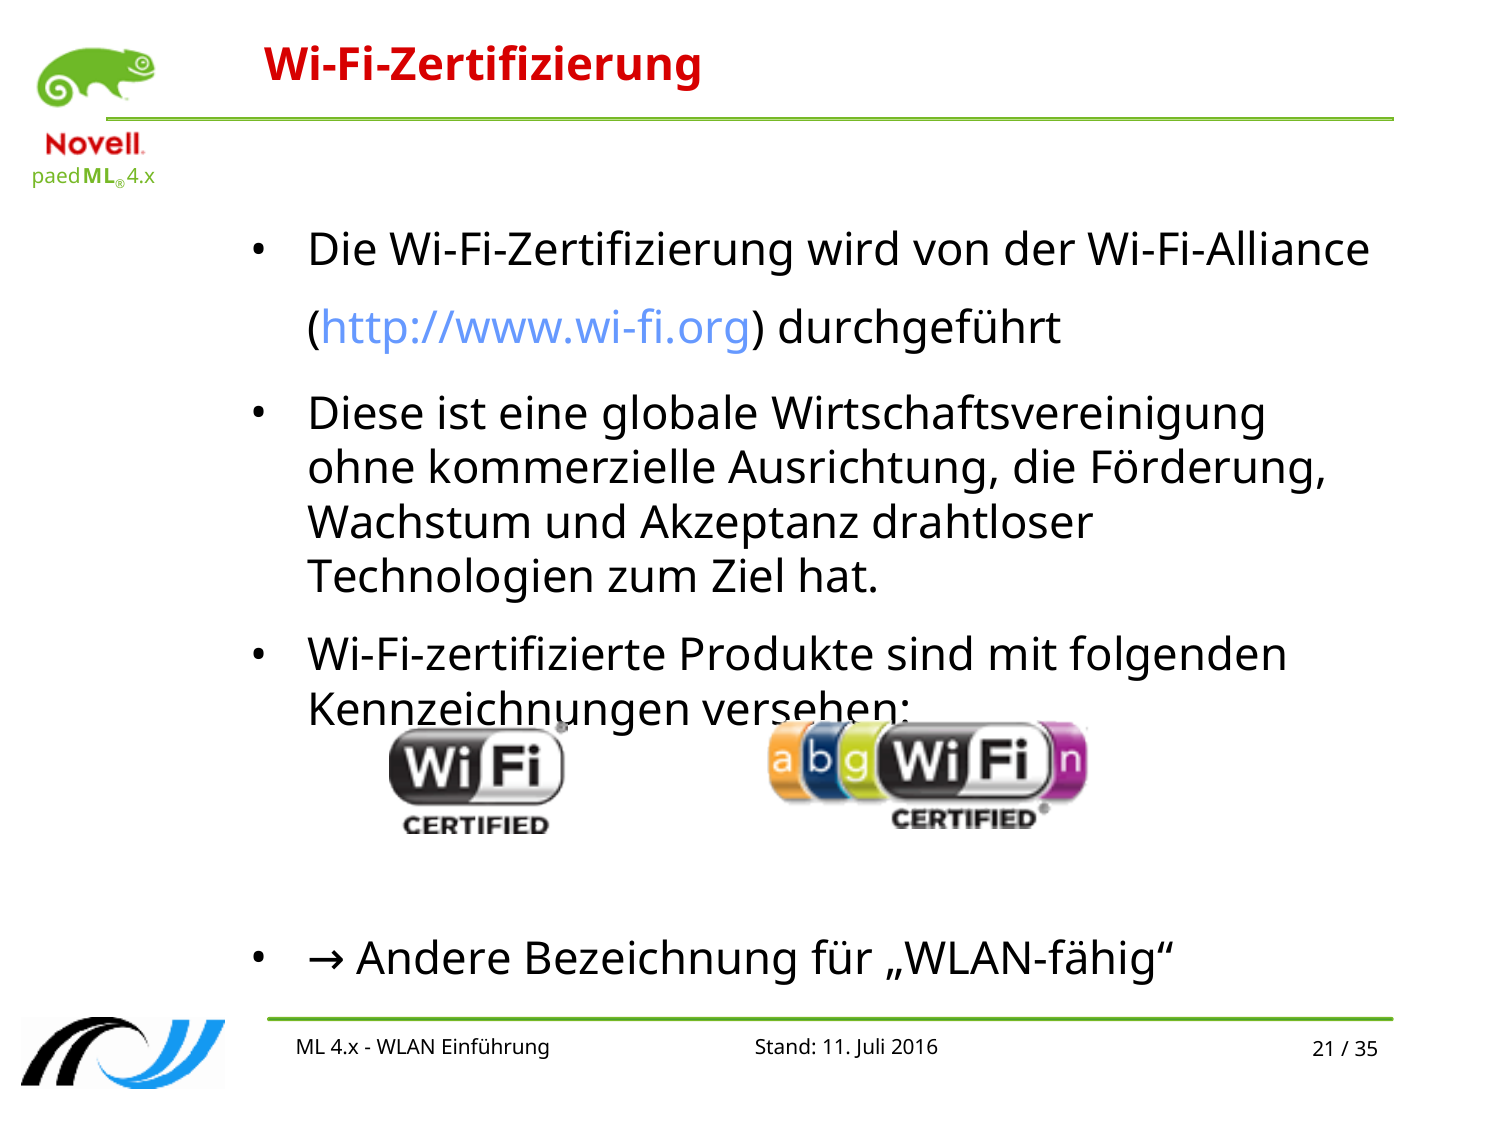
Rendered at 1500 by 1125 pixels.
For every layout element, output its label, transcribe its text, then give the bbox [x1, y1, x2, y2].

list Die Wi-Fi-Zertifizierung wird von der Wi-Fi-Alliance (http://www.wi-fi.org) durchgeführt Diese ist eine globale Wirtschaftsvereinigung ohne kommerzielle Ausrichtung, die Förderung, Wachstum und Akzeptanz drahtloser Technologien zum Ziel hat. Wi-Fi-zertifizierte Produkte sind mit folgenden Kennzeichnungen versehen: → Andere Bezeichnung für „WLAN-fähig“ [236, 212, 1394, 985]
picture [21, 1017, 225, 1089]
picture [767, 720, 1111, 829]
title Wi-Fi-Zertifizierung [232, 12, 1388, 113]
picture [24, 32, 167, 175]
picture [389, 720, 568, 834]
